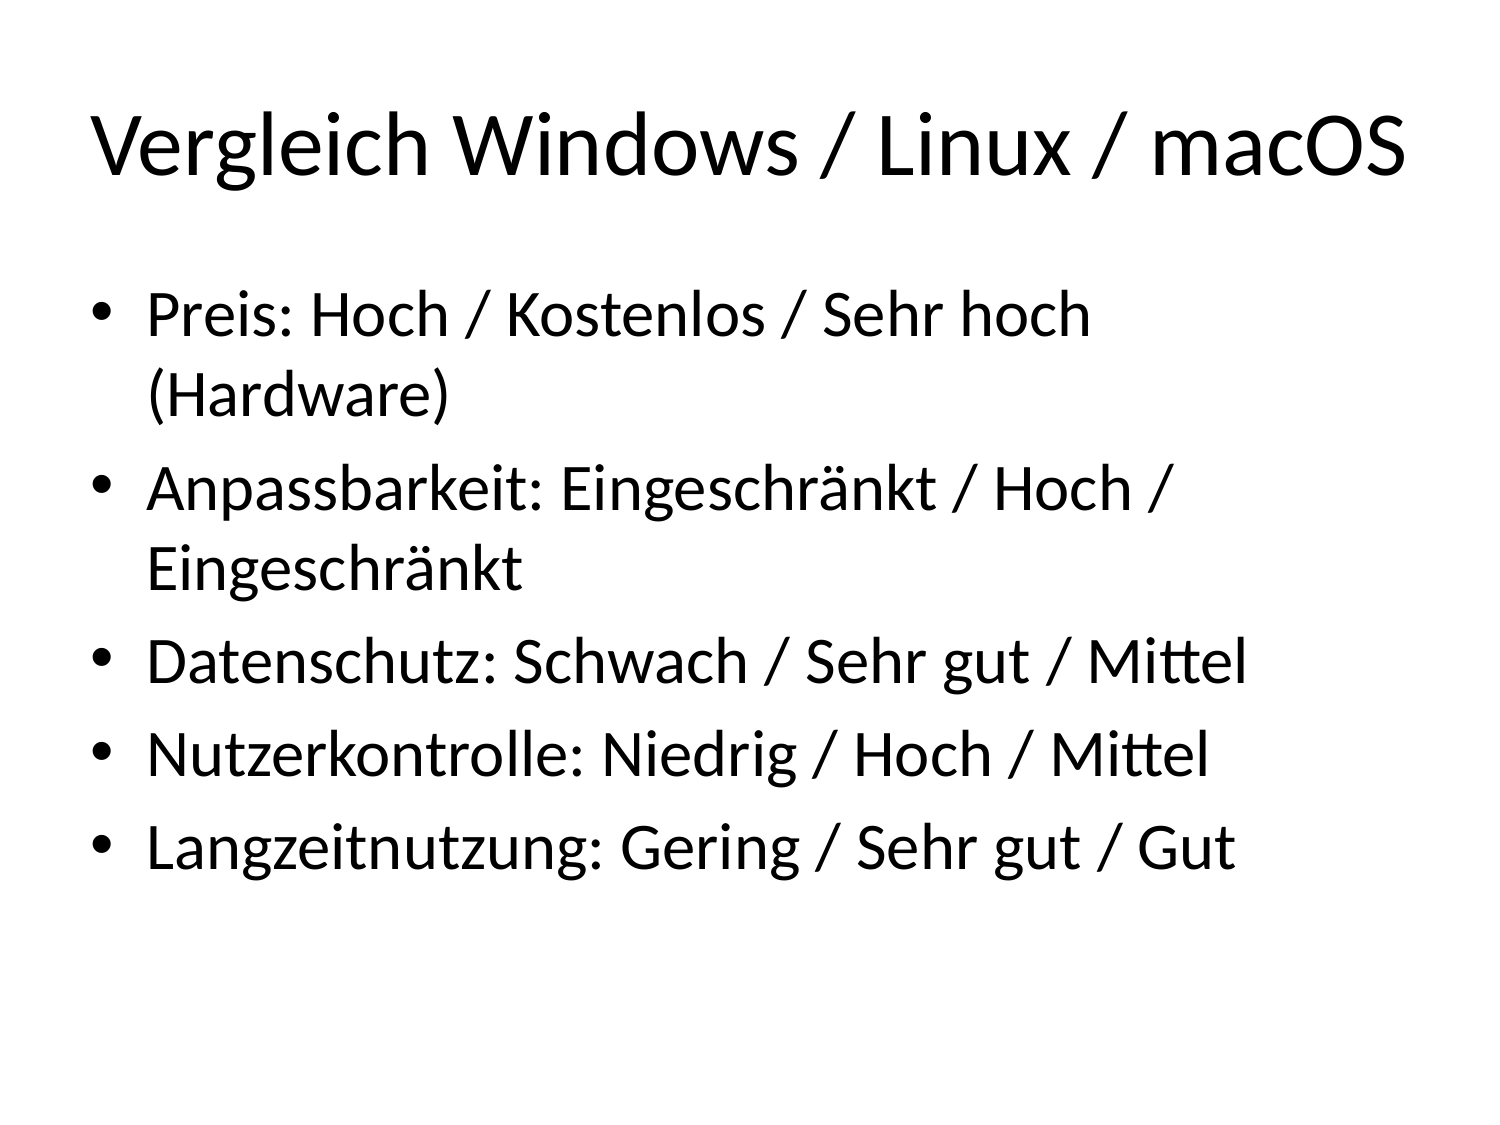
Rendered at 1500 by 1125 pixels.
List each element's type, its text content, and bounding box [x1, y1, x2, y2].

title Vergleich Windows / Linux / macOS [75, 45, 1425, 233]
list Preis: Hoch / Kostenlos / Sehr hoch (Hardware) Anpassbarkeit: Eingeschränkt / Hoch / Eingeschränkt Datenschutz: Schwach / Sehr gut / Mittel Nutzerkontrolle: Niedrig / Hoch / Mittel Langzeitnutzung: Gering / Sehr gut / Gut [75, 262, 1425, 1005]
